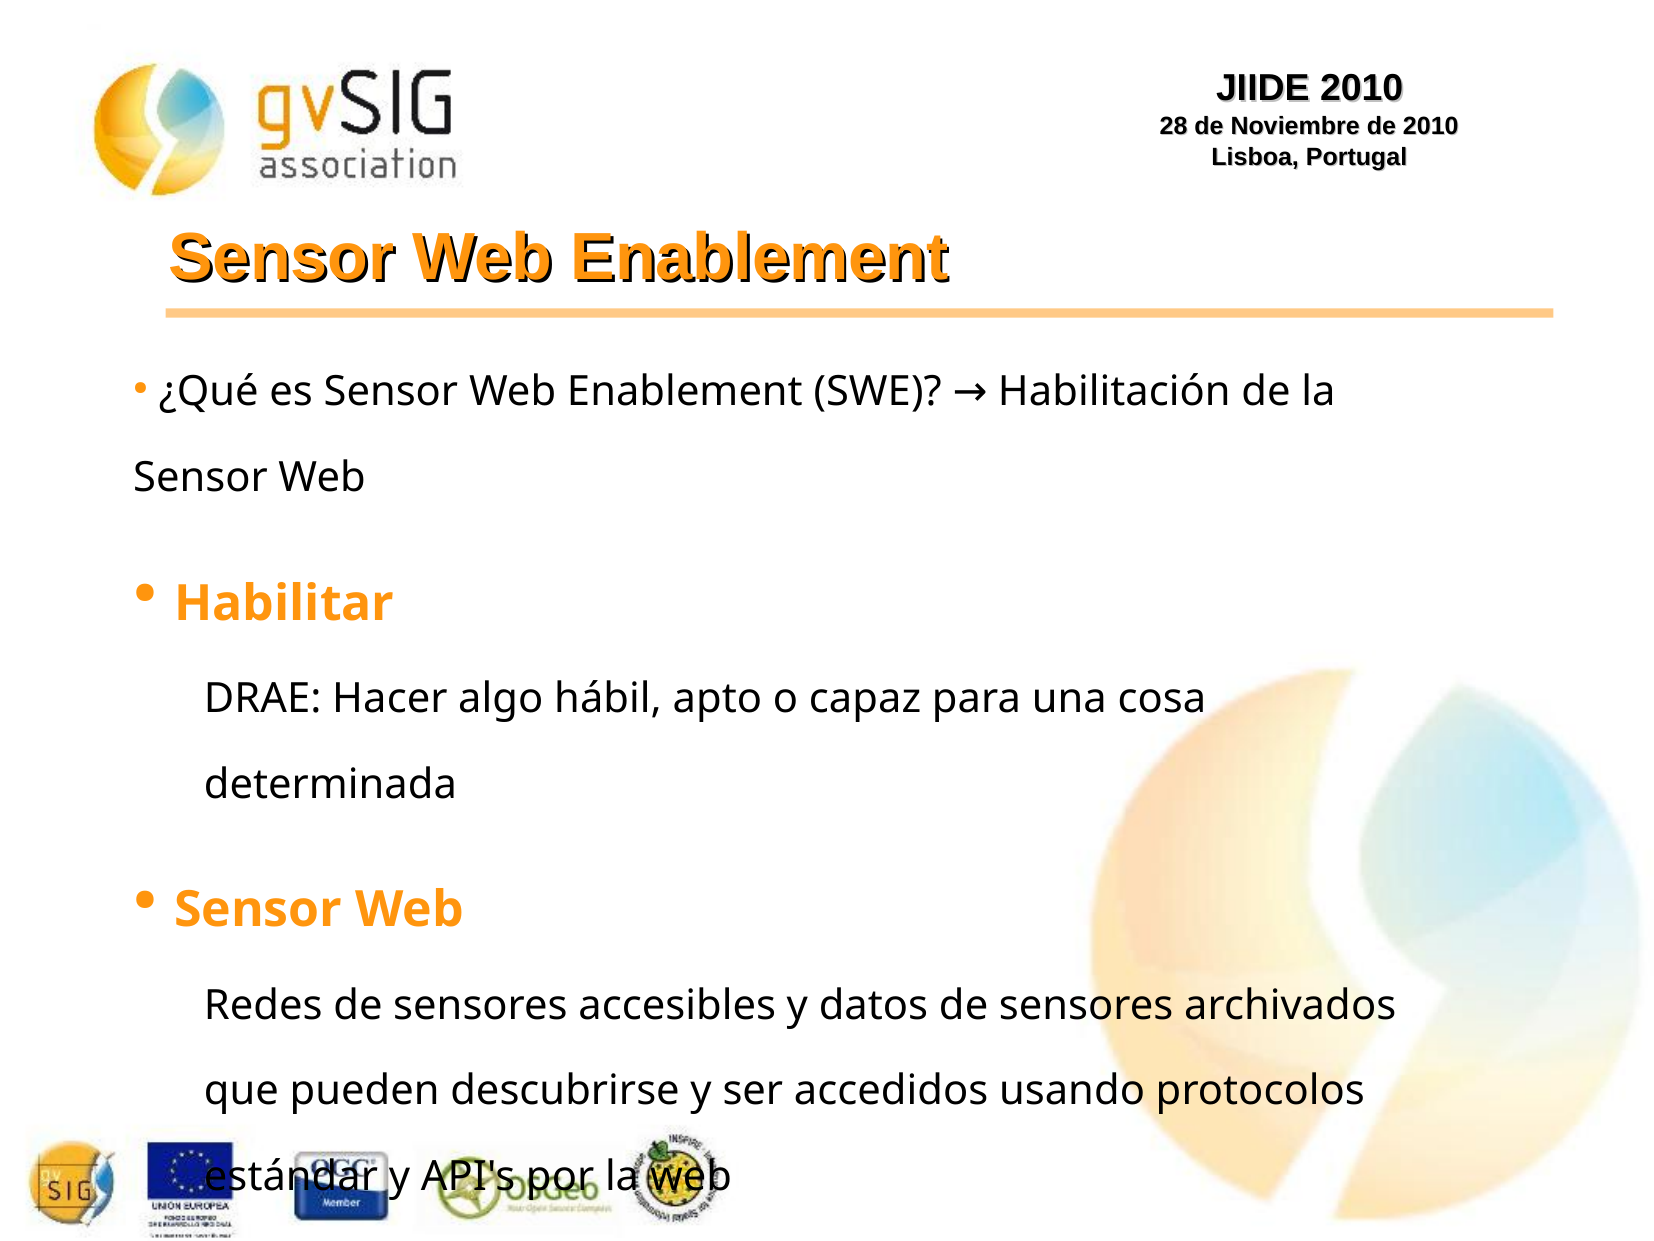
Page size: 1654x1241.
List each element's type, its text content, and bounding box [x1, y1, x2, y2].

text_box ¿Qué es Sensor Web Enablement (SWE)? → Habilitación de la Sensor Web Habilitar DRAE: Hacer algo hábil, apto o capaz para una cosa determinada Sensor Web Redes de sensores accesibles y datos de sensores archivados que pueden descubrirse y ser accedidos usando protocolos estándar y API's por la web Clave: Web [118, 324, 1477, 1241]
text_box Sensor Web Enablement [153, 212, 966, 302]
picture [1, 0, 1654, 1241]
